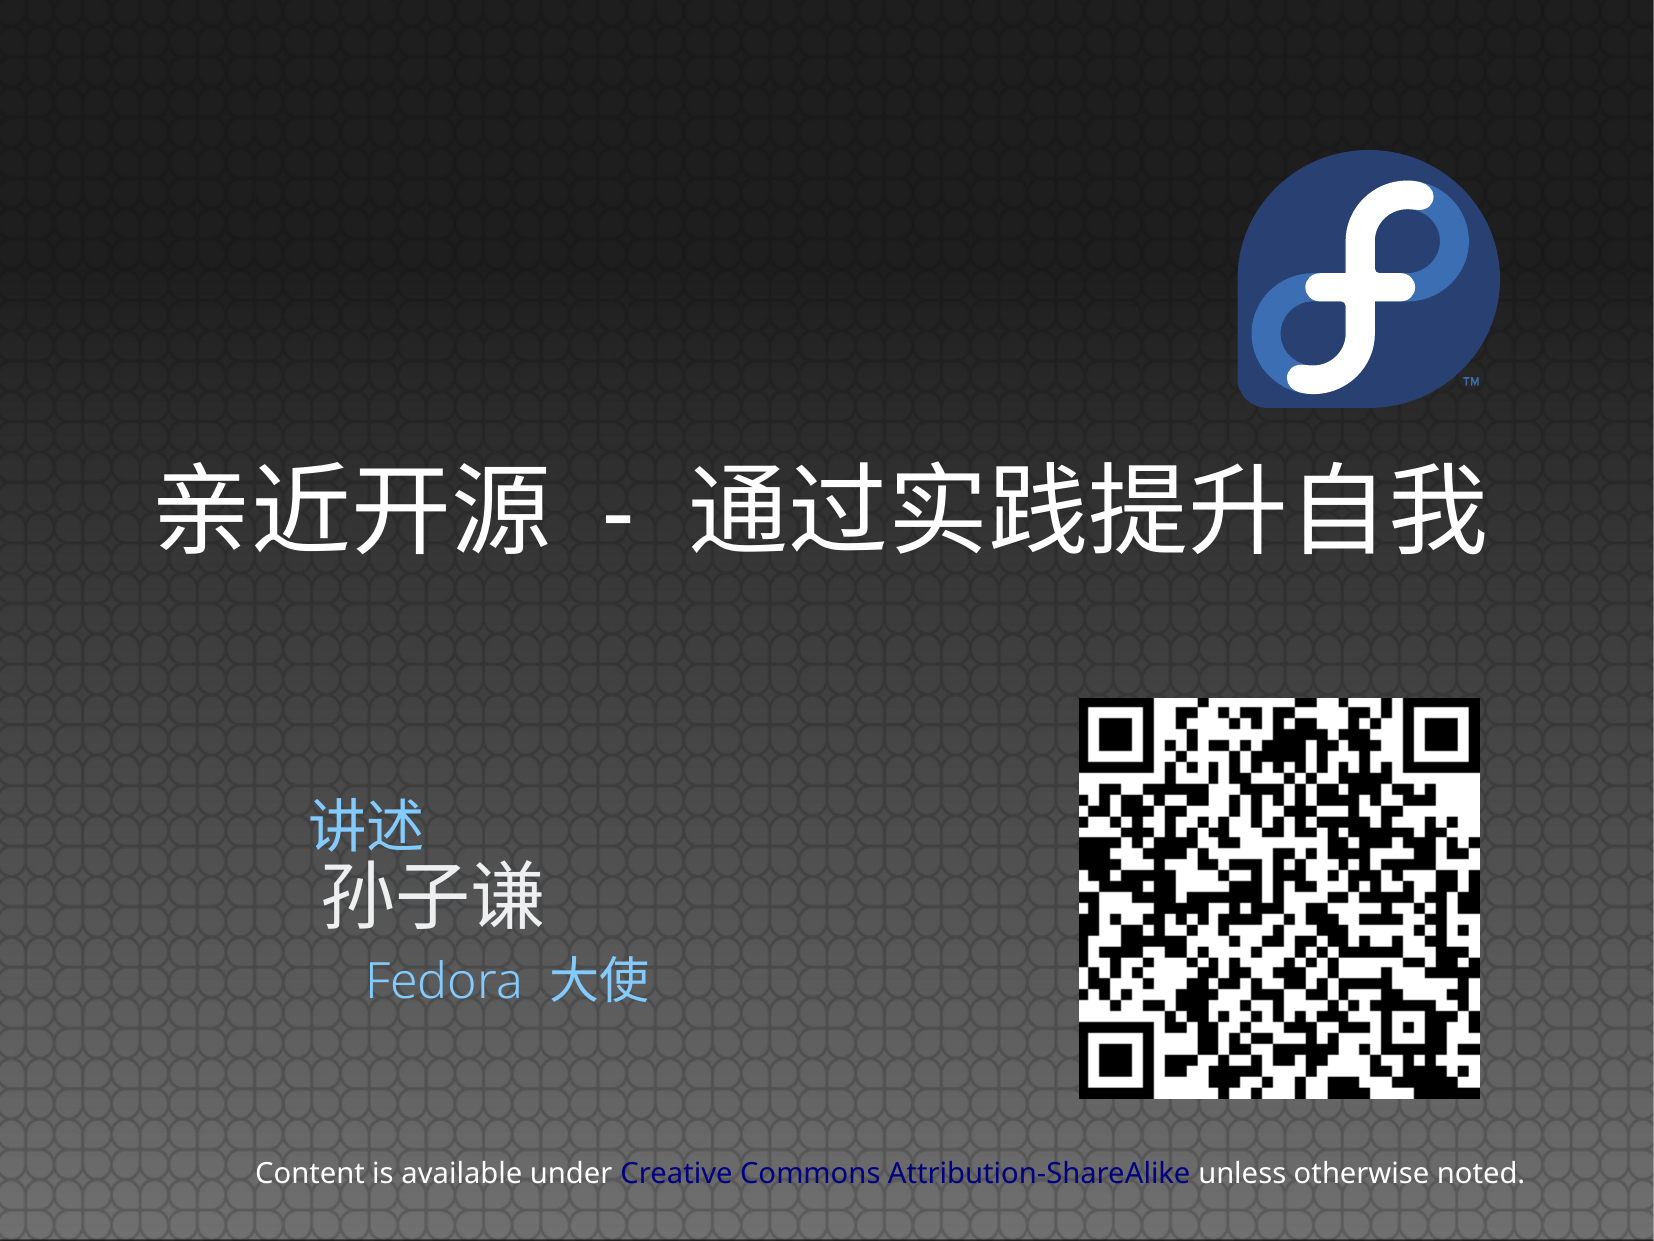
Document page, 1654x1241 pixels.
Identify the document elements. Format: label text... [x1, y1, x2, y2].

picture [0, 0, 1654, 1241]
text_box Content is available under Creative Commons Attribution-ShareAlike unless otherwise noted. [147, 1144, 1541, 1215]
text_box 孙子谦 [305, 846, 1057, 949]
text_box 讲述 [293, 785, 694, 869]
text_box Fedora 大使 [350, 938, 842, 1070]
text_box 亲近开源 - 通过实践提升自我 [14, 422, 1626, 586]
